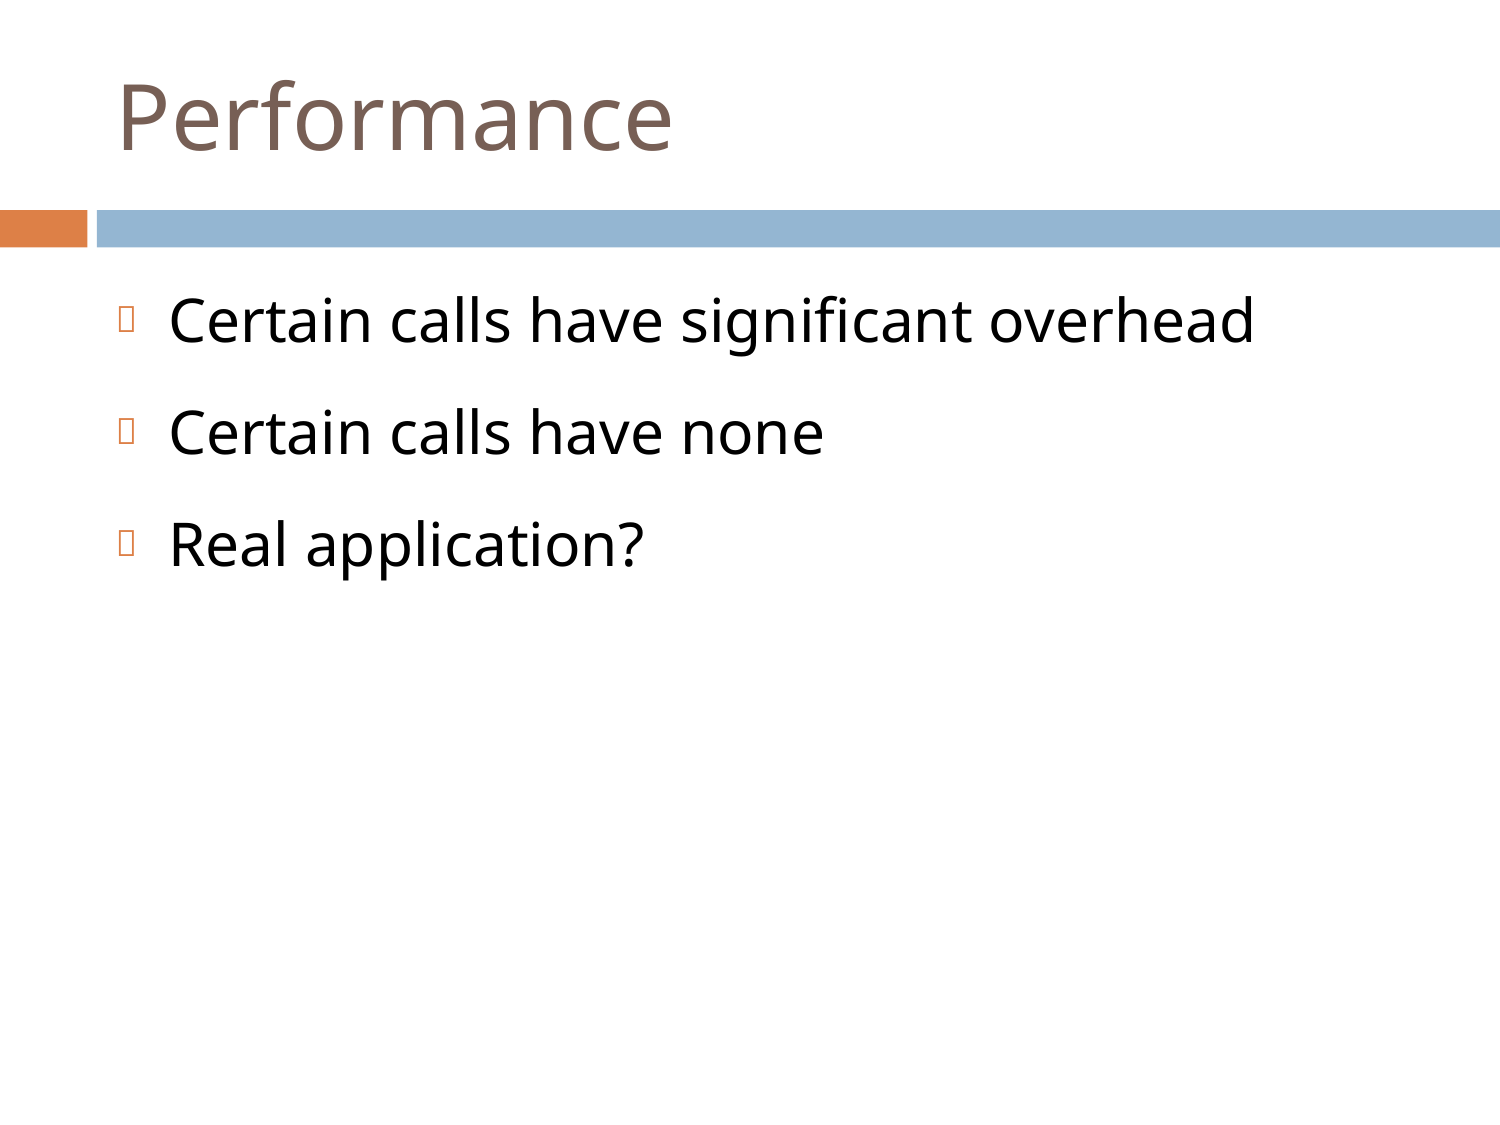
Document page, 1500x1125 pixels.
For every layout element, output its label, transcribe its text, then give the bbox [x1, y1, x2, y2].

list Certain calls have significant overhead Certain calls have none Real application? [100, 262, 1438, 1000]
title Performance [100, 37, 1438, 201]
